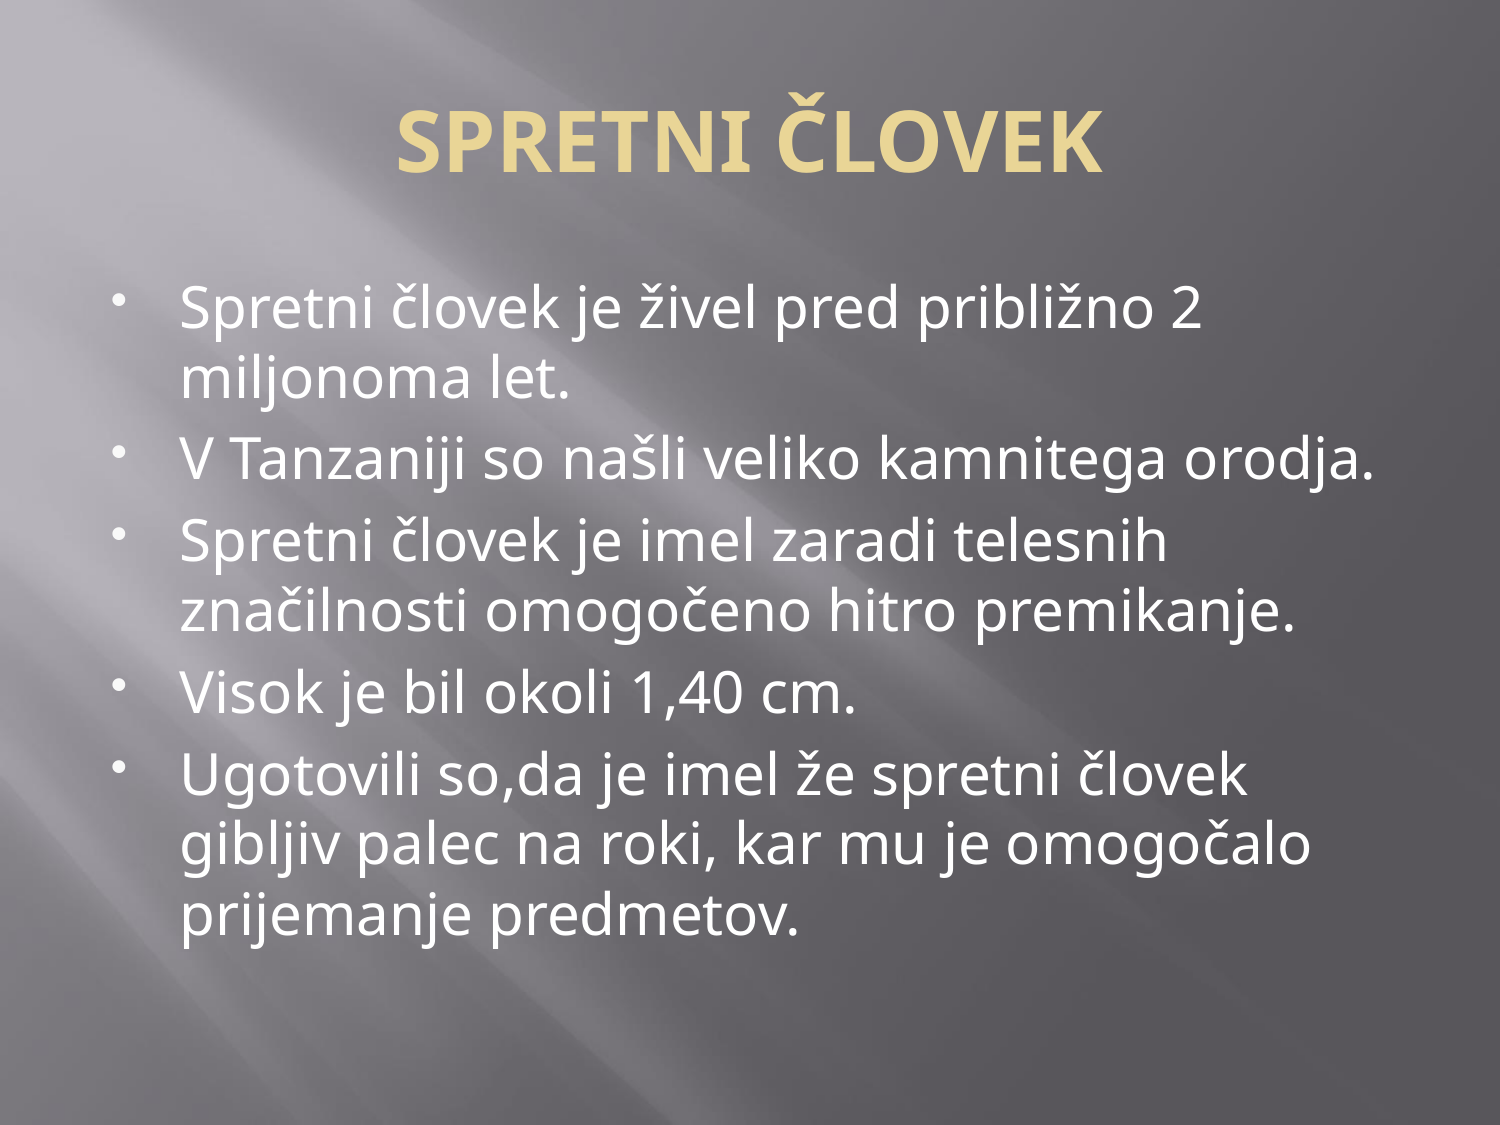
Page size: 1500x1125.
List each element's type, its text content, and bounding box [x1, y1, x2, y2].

title SPRETNI ČLOVEK [75, 45, 1425, 233]
list Spretni človek je živel pred približno 2 miljonoma let. V Tanzaniji so našli veliko kamnitega orodja. Spretni človek je imel zaradi telesnih značilnosti omogočeno hitro premikanje. Visok je bil okoli 1,40 cm. Ugotovili so,da je imel že spretni človek gibljiv palec na roki, kar mu je omogočalo prijemanje predmetov. [75, 262, 1425, 1035]
picture [0, 0, 1500, 1125]
